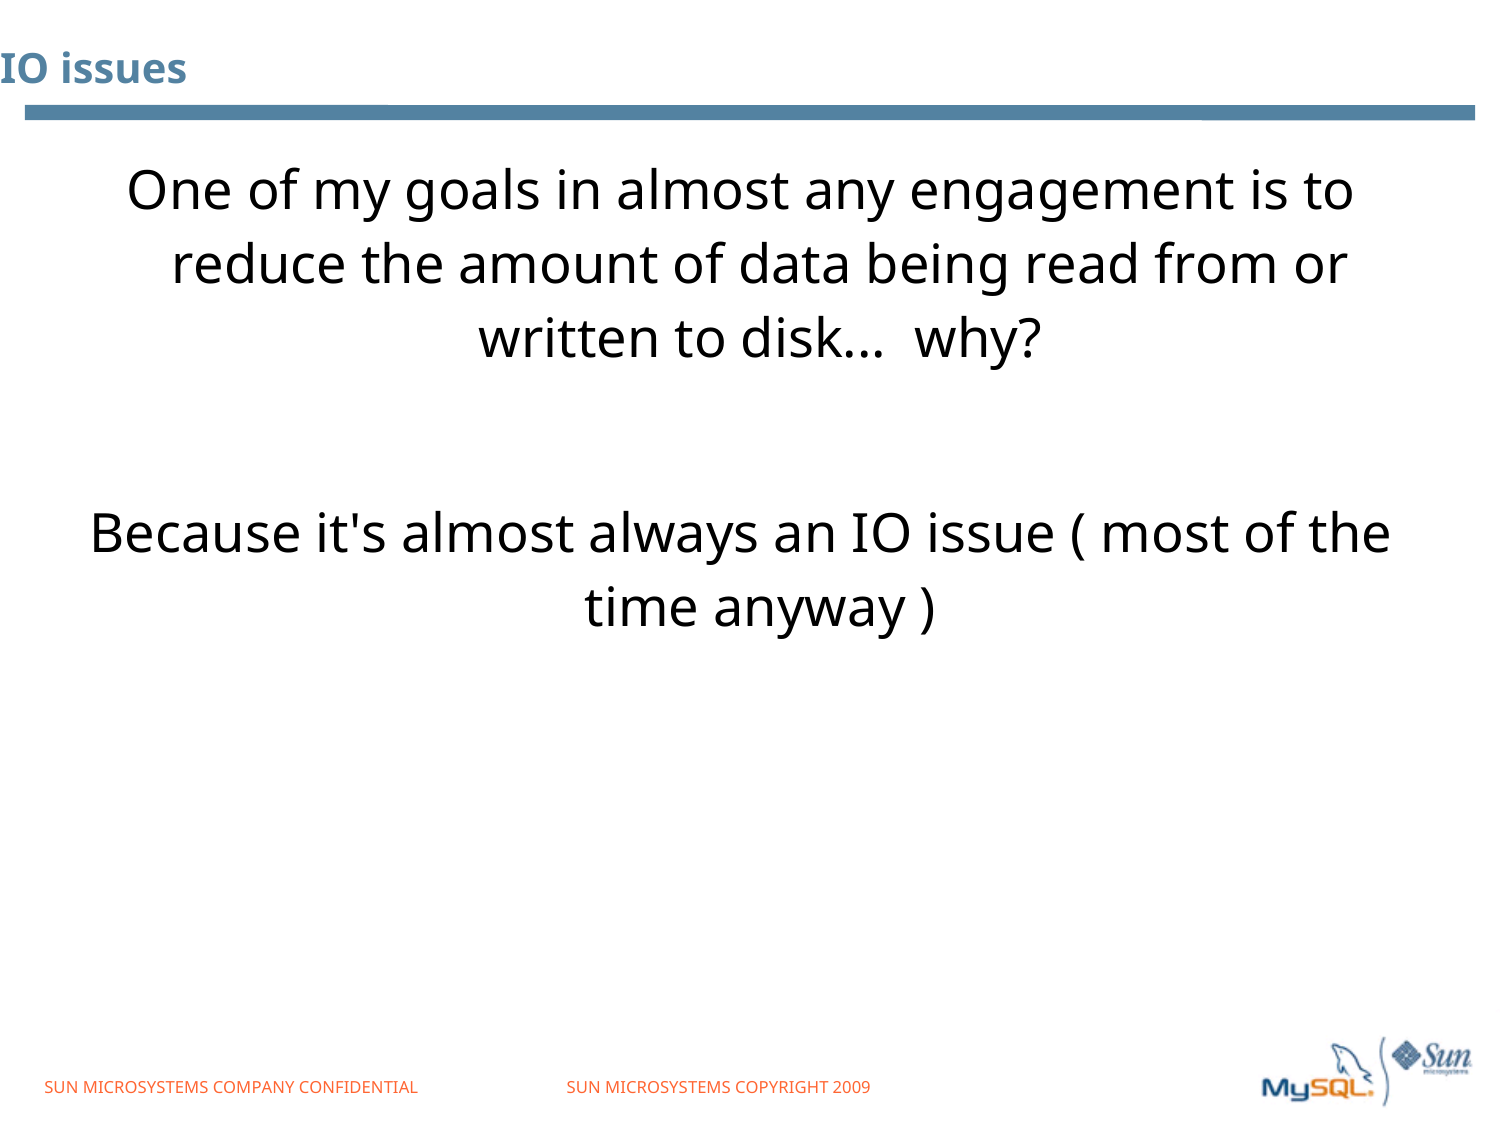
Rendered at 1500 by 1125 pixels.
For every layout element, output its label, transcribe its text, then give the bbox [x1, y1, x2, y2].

picture [1246, 1009, 1500, 1125]
list One of my goals in almost any engagement is to reduce the amount of data being read from or written to disk... why? Because it's almost always an IO issue ( most of the time anyway )‏ [43, 151, 1440, 1048]
title IO issues [0, 7, 1500, 130]
